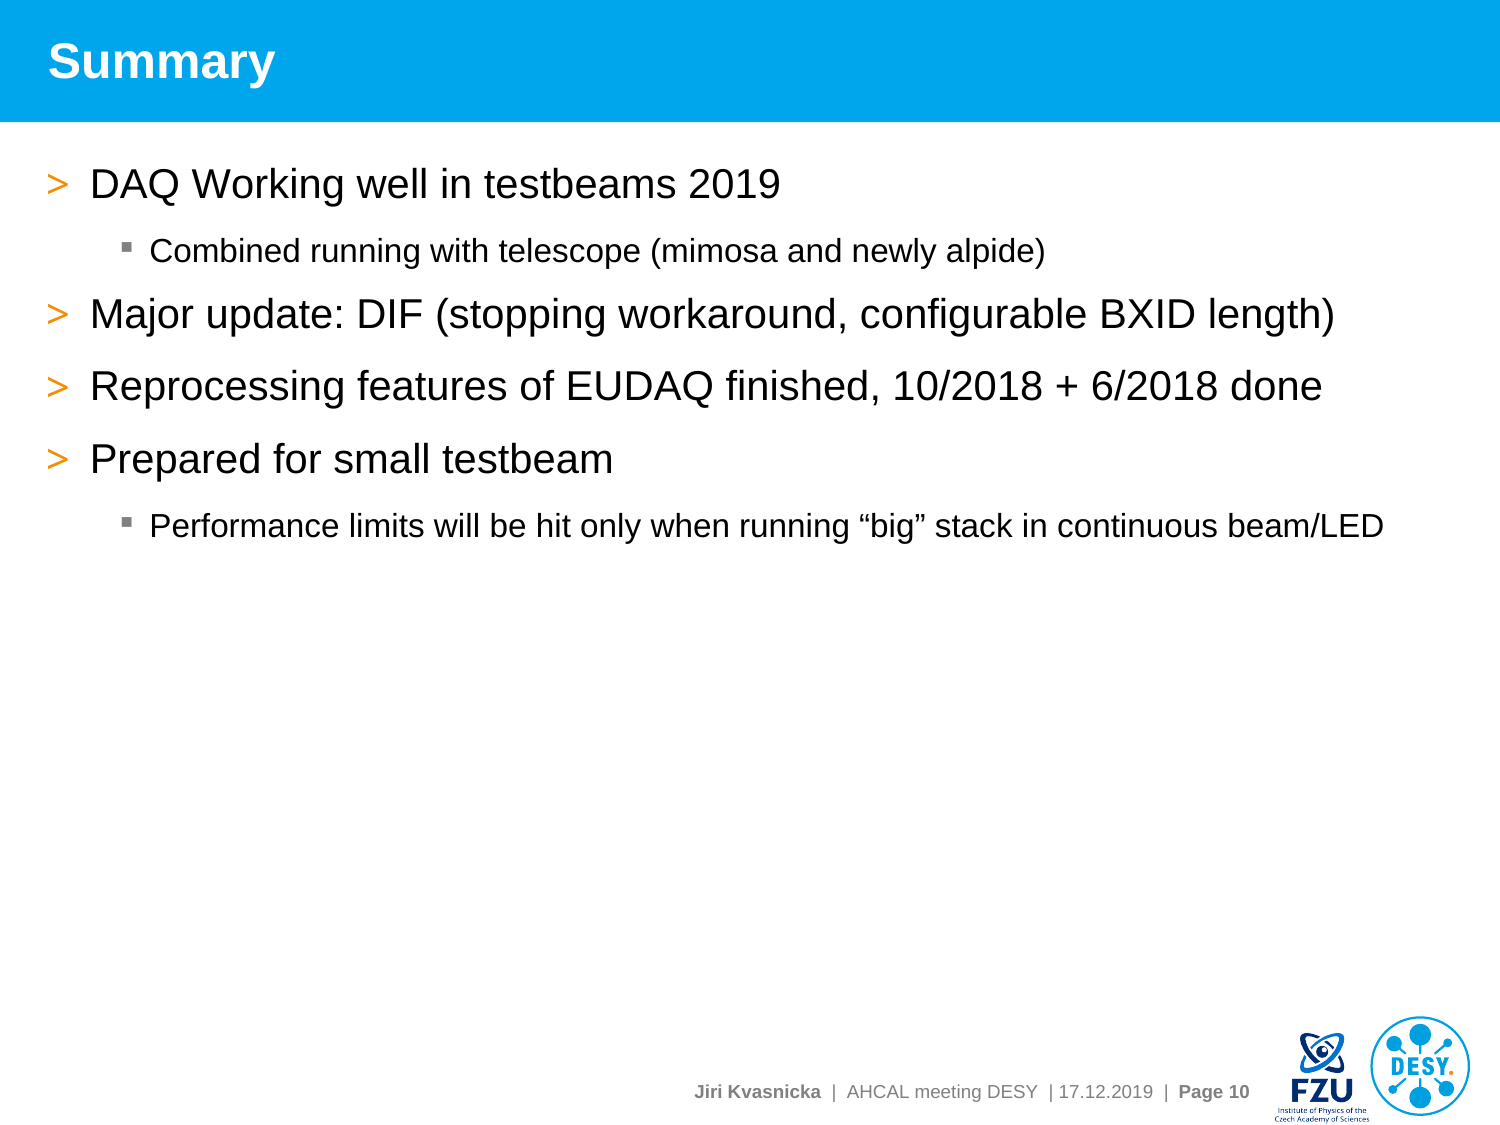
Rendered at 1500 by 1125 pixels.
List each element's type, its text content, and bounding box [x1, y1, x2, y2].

picture [1269, 1027, 1375, 1125]
list DAQ Working well in testbeams 2019 Combined running with telescope (mimosa and newly alpide) Major update: DIF (stopping workaround, configurable BXID length) Reprocessing features of EUDAQ finished, 10/2018 + 6/2018 done Prepared for small testbeam Performance limits will be hit only when running “big” stack in continuous beam/LED [46, 160, 1444, 813]
title Summary [47, 16, 1446, 107]
